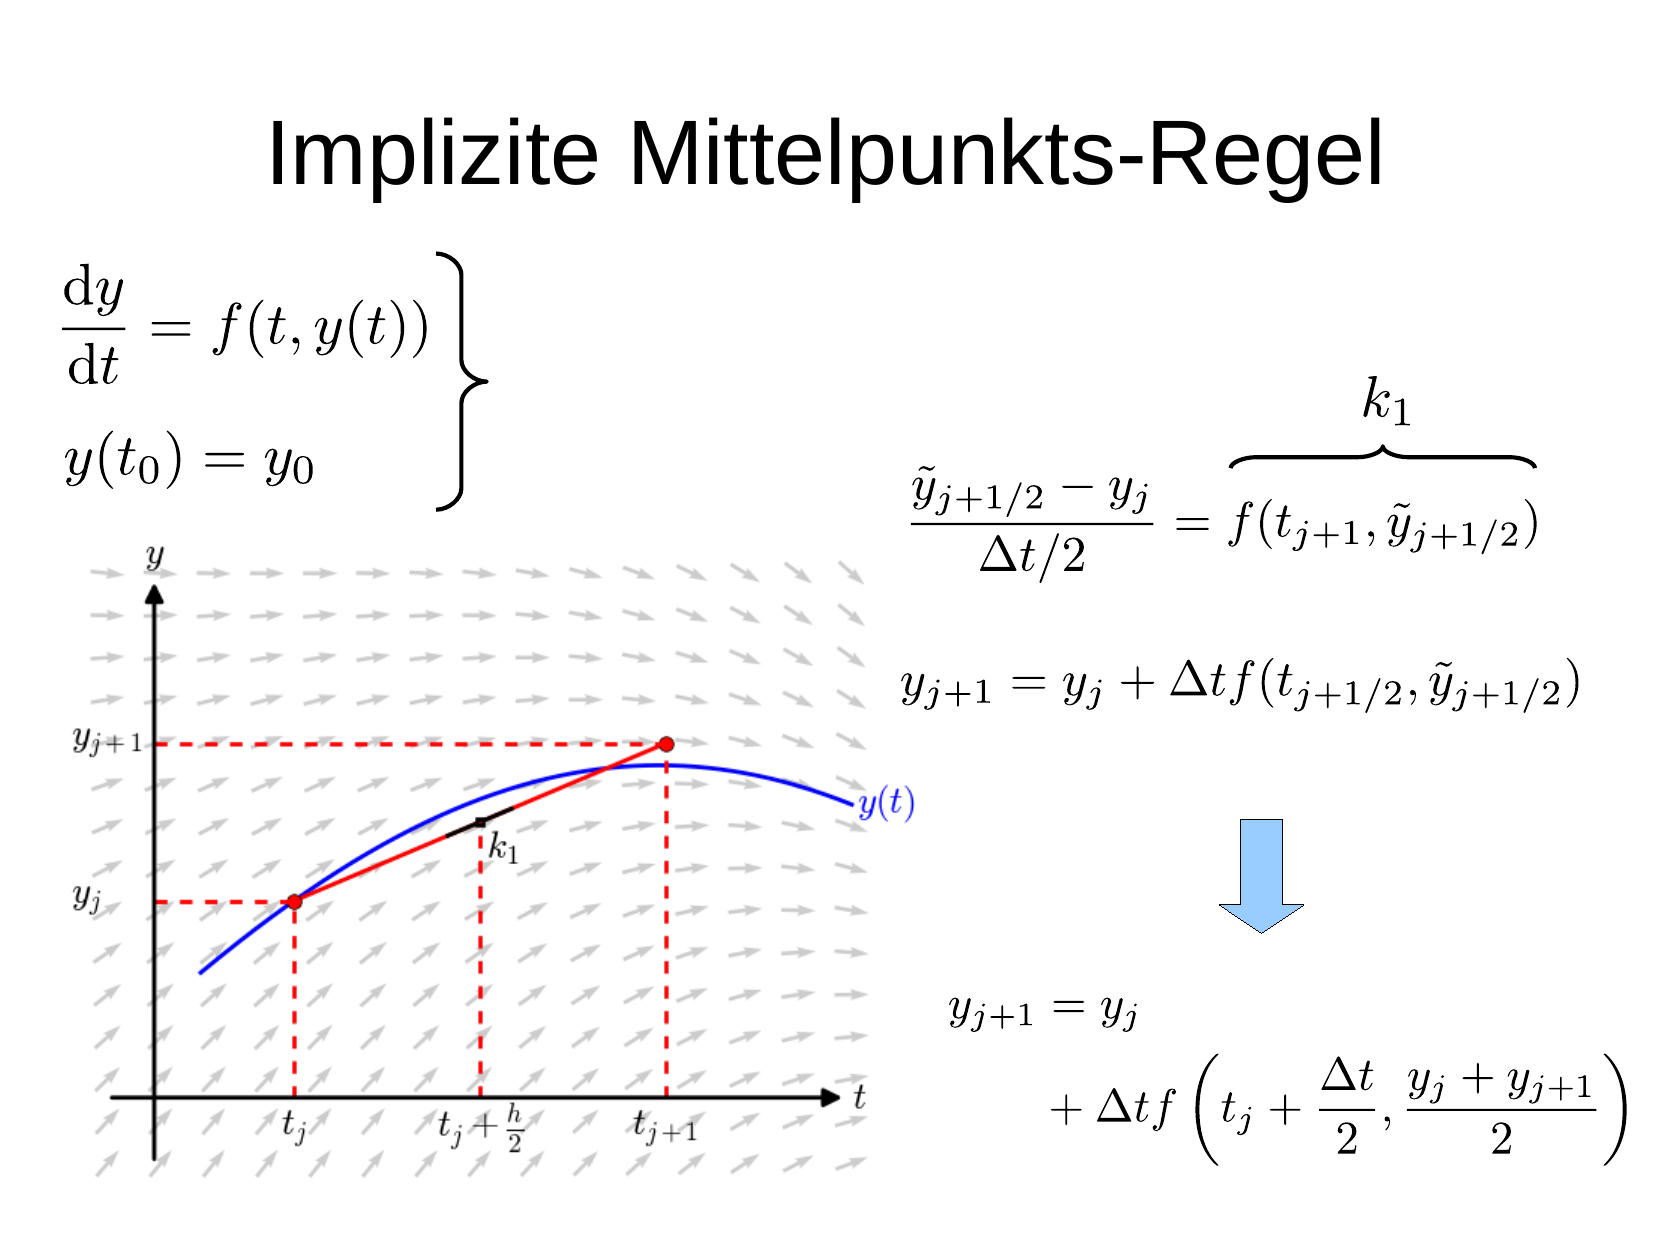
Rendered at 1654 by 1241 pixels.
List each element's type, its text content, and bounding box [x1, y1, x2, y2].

text_box [910, 466, 1542, 584]
text_box [899, 657, 1584, 714]
text_box [62, 263, 433, 385]
text_box [1360, 376, 1414, 426]
title Implizite Mittelpunkts-Regel [82, 49, 1571, 257]
text_box [63, 430, 315, 489]
text_box [1219, 819, 1304, 934]
picture [0, 493, 960, 1241]
text_box [947, 997, 1637, 1166]
